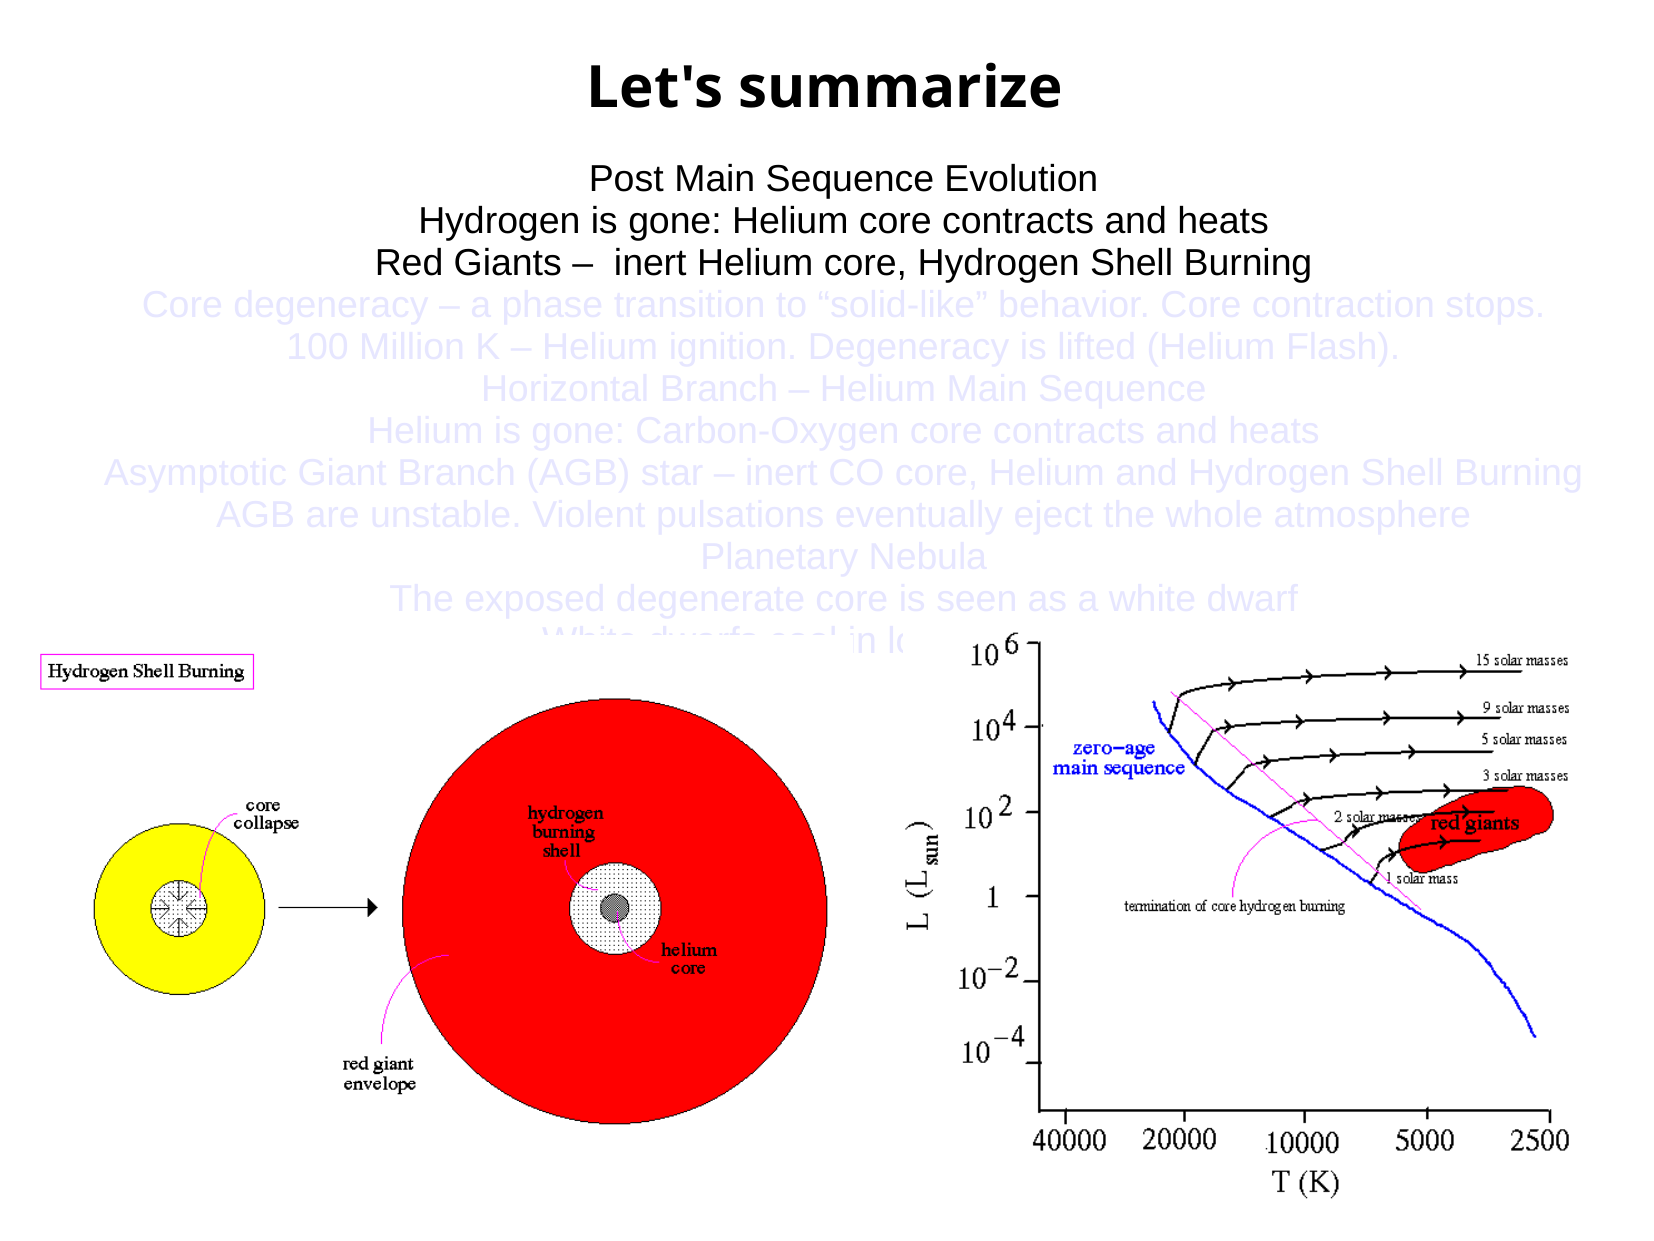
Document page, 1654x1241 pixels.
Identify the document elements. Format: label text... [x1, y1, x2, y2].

text_box Let's summarize [0, 38, 1651, 135]
text_box Post Main Sequence Evolution Hydrogen is gone: Helium core contracts and heats Red Giants – inert Helium core, Hydrogen Shell Burning Core degeneracy – a phase transition to “solid-like” behavior. Core contraction stops. 100 Million K – Helium ignition. Degeneracy is lifted (Helium Flash). Horizontal Branch – Helium Main Sequence Helium is gone: Carbon-Oxygen core contracts and heats Asymptotic Giant Branch (AGB) star – inert CO core, Helium and Hydrogen Shell Burning AGB are unstable. Violent pulsations eventually eject the whole atmosphere Planetary Nebula The exposed degenerate core is seen as a white dwarf White dwarfs cool in long timescales [75, 150, 1613, 753]
picture [27, 635, 853, 1150]
picture [903, 614, 1654, 1241]
